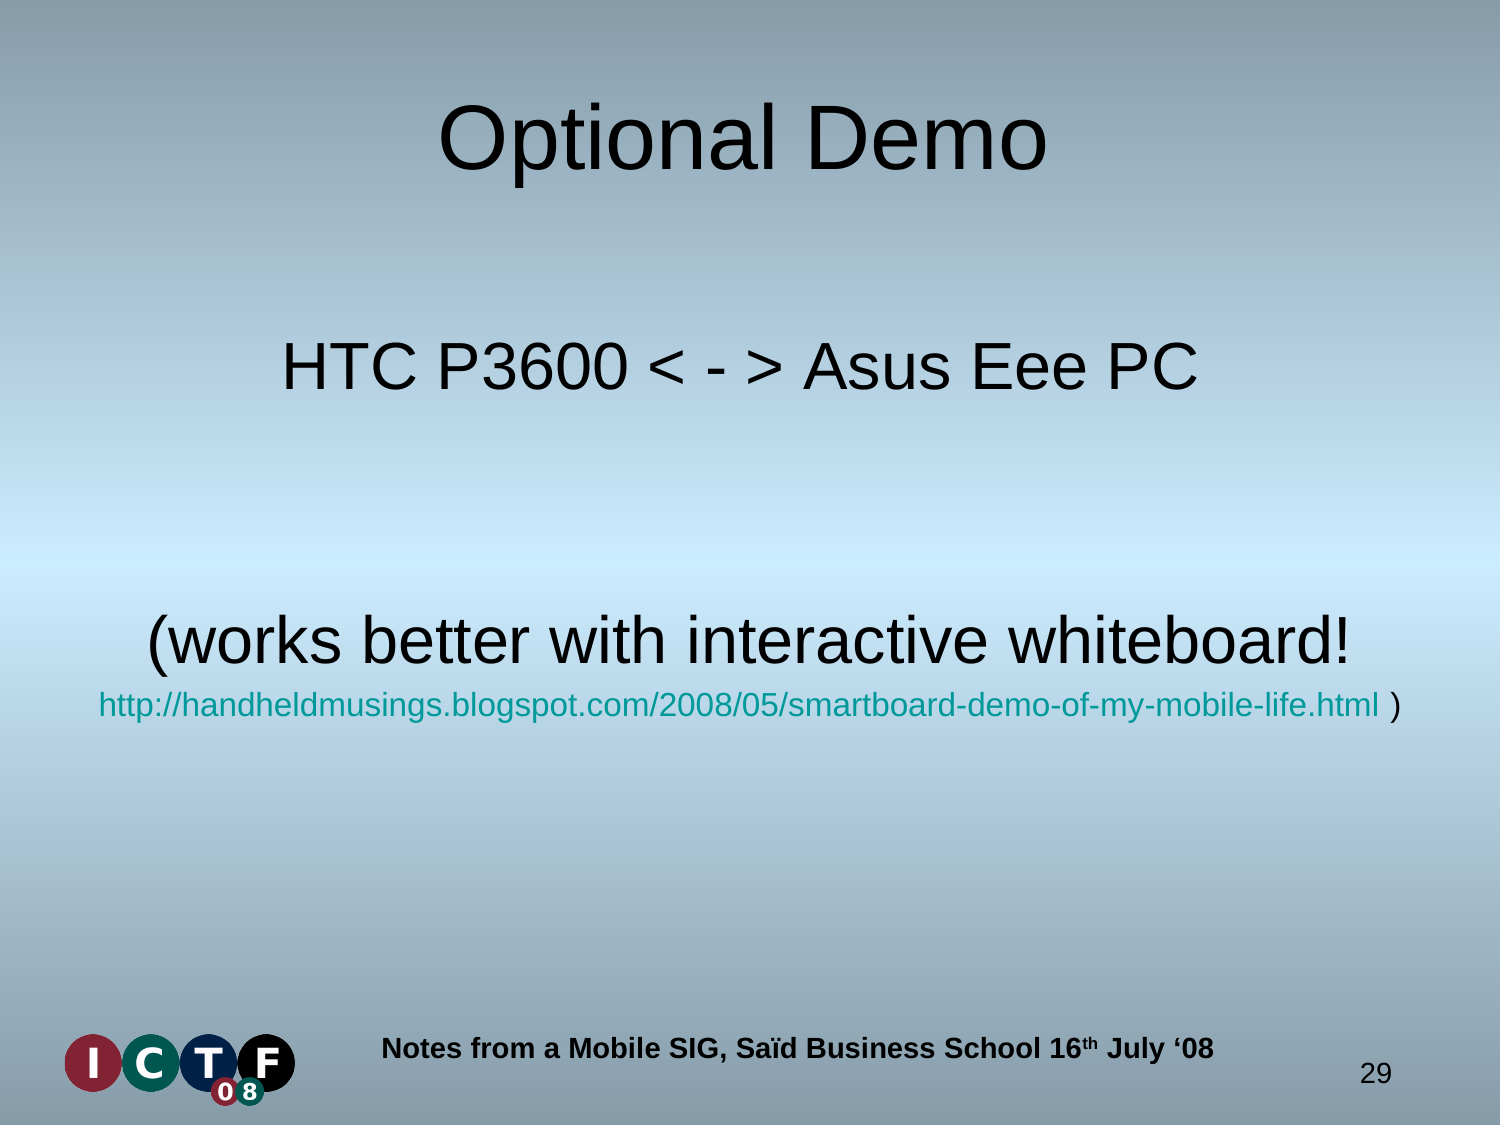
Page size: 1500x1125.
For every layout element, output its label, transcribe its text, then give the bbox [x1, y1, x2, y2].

title Optional Demo [230, 74, 1258, 201]
picture [64, 1034, 295, 1106]
list HTC P3600 < - > Asus Eee PC (works better with interactive whiteboard! http://handheldmusings.blogspot.com/2008/05/smartboard-demo-of-my-mobile-life.html ) [75, 321, 1426, 941]
